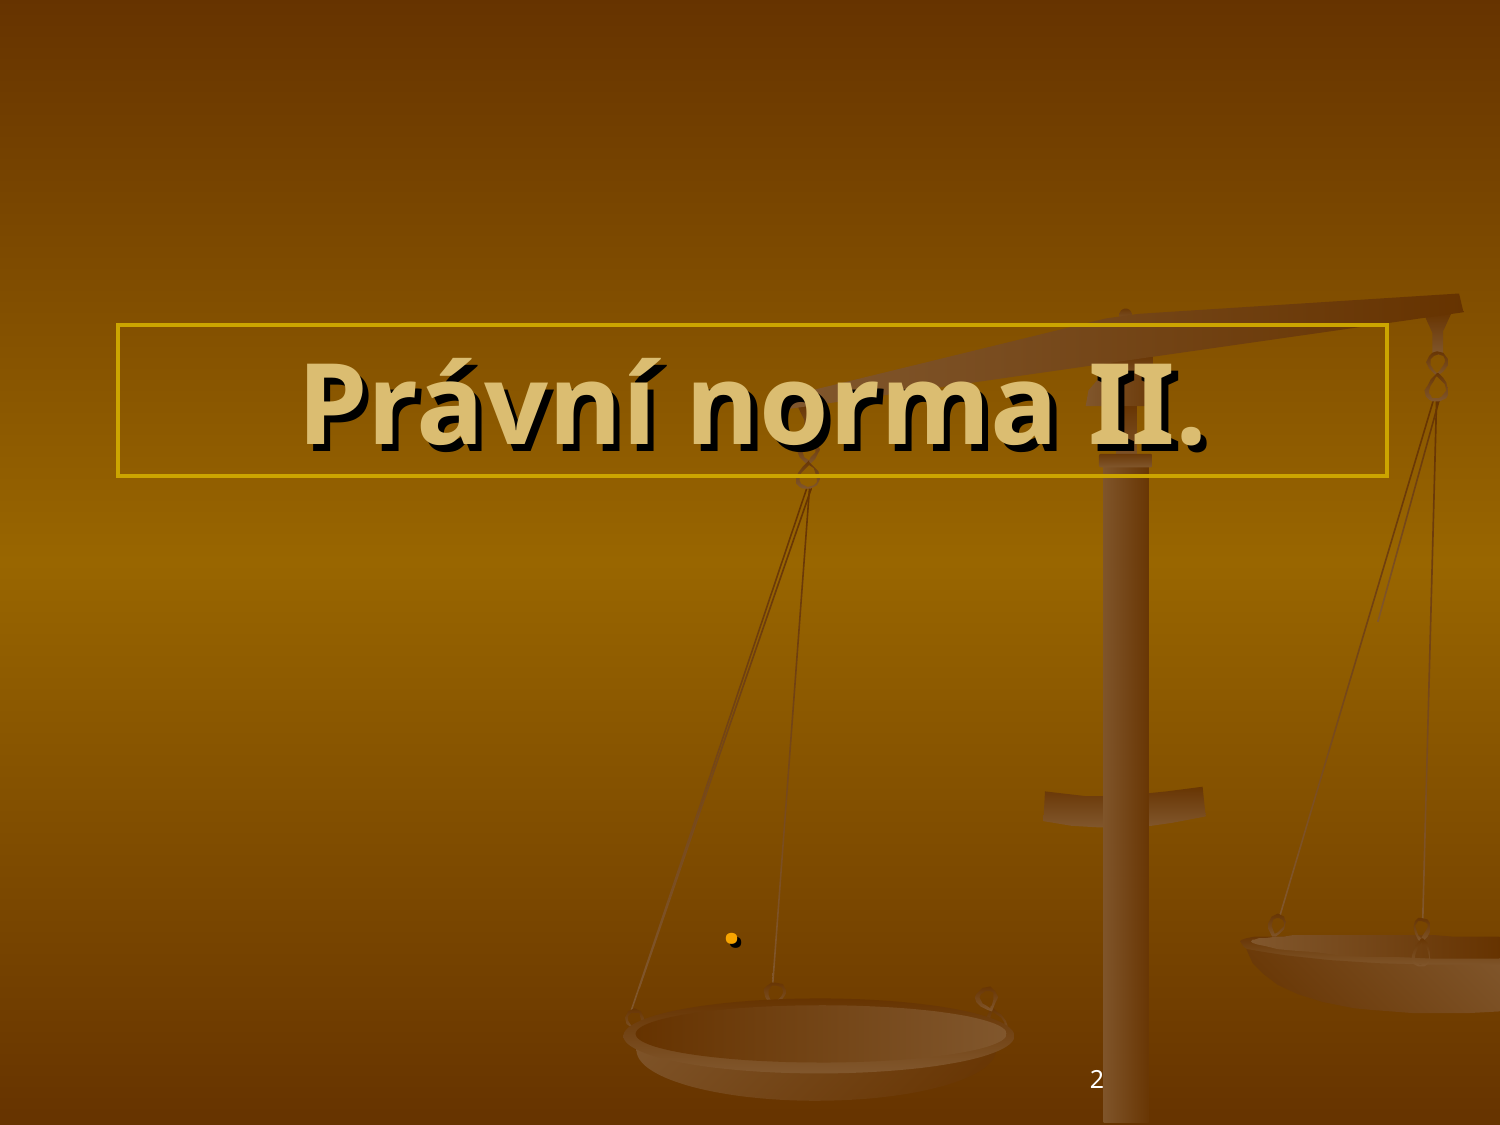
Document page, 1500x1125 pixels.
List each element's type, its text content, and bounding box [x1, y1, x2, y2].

text_box [1074, 1029, 1425, 1105]
title Právní norma II. [118, 324, 1388, 476]
subtitle . [64, 869, 1400, 1063]
